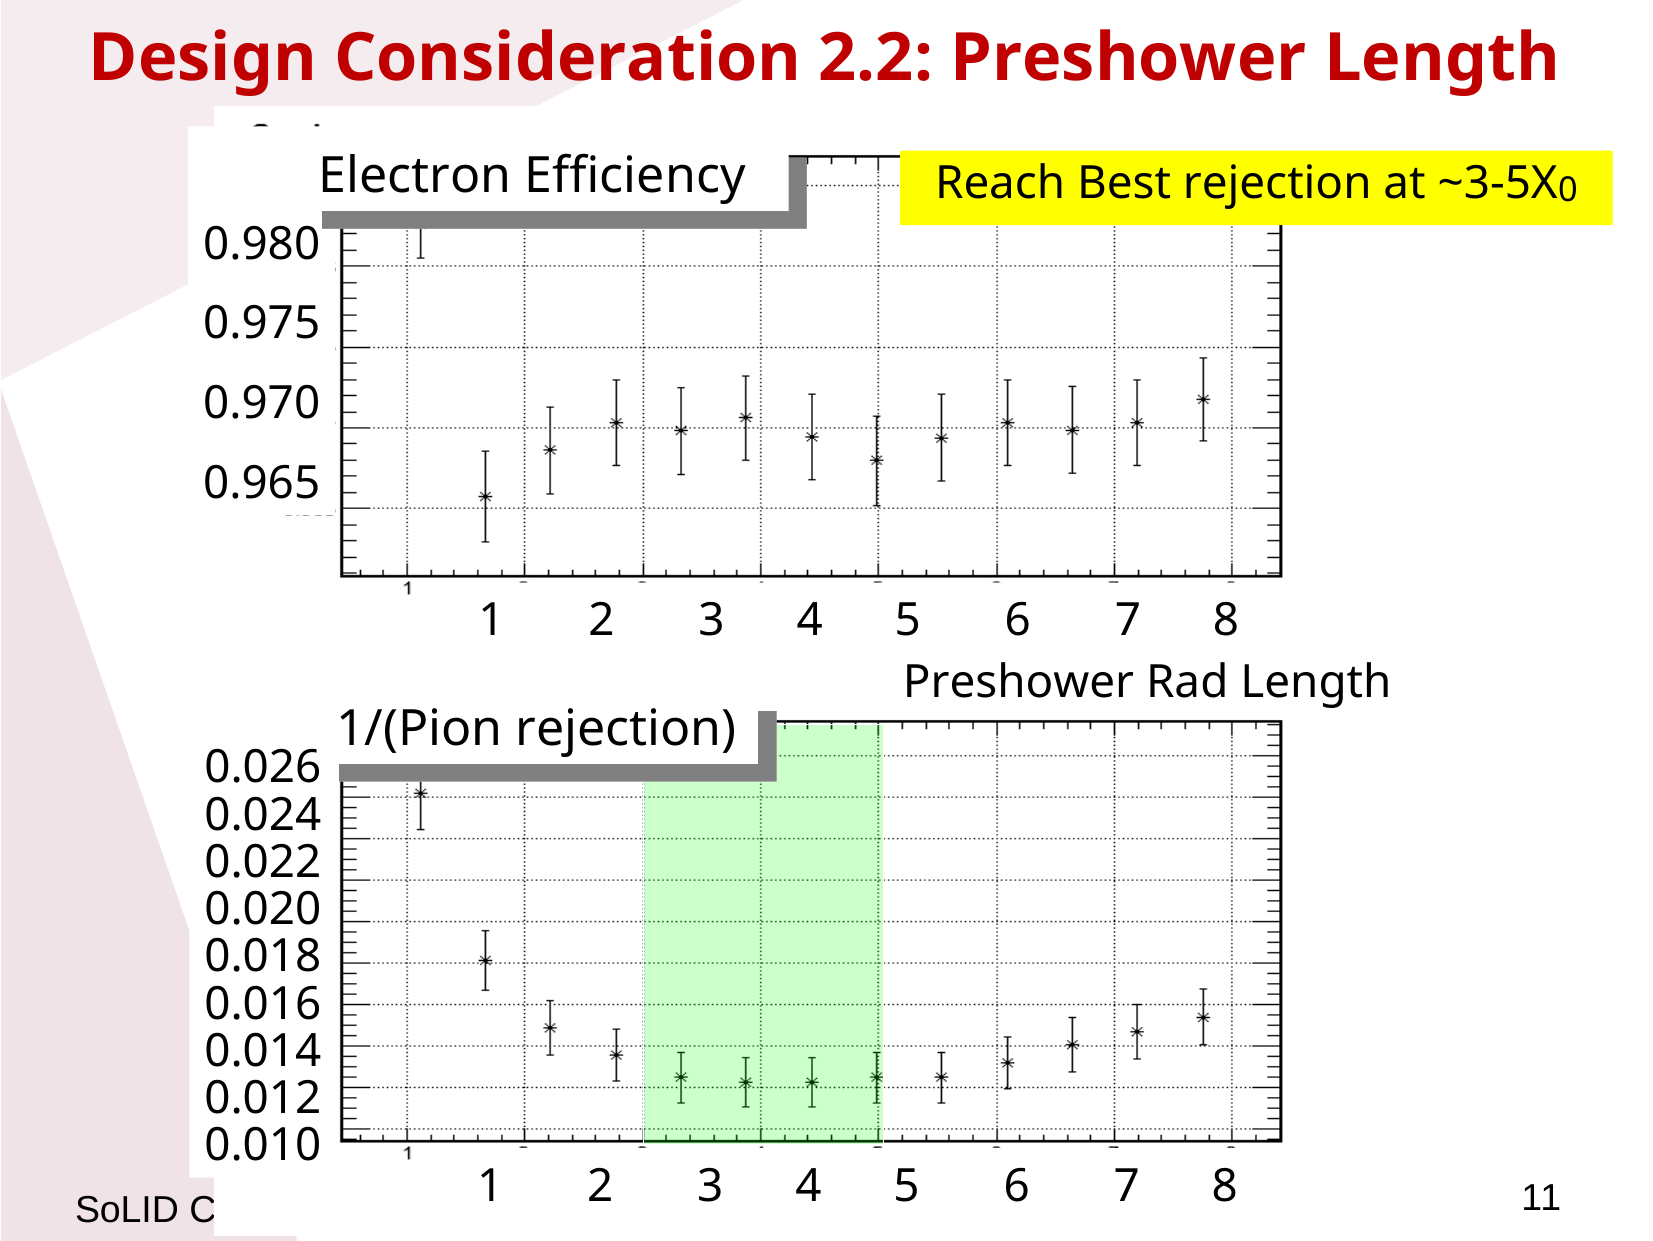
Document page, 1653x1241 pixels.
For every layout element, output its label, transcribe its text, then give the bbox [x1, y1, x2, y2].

text_box 1 2 3 4 5 6 7 8 [463, 582, 1256, 653]
text_box 1/(Pion rejection) [321, 693, 758, 764]
text_box 0.026 0.024 0.022 0.020 0.018 0.016 0.014 0.012 0.010 [189, 635, 337, 1178]
text_box [643, 724, 884, 1145]
title Design Consideration 2.2: Preshower Length [0, 13, 1651, 152]
text_box Electron Efficiency [304, 140, 789, 211]
text_box Preshower Rad Length [888, 649, 1426, 716]
text_box 1 2 3 4 5 6 7 8 [462, 1148, 1254, 1218]
text_box Reach Best rejection at ~3-5X0 [900, 150, 1613, 226]
picture [214, 152, 1412, 1236]
text_box 0.980 0.975 0.970 0.965 [188, 126, 335, 515]
